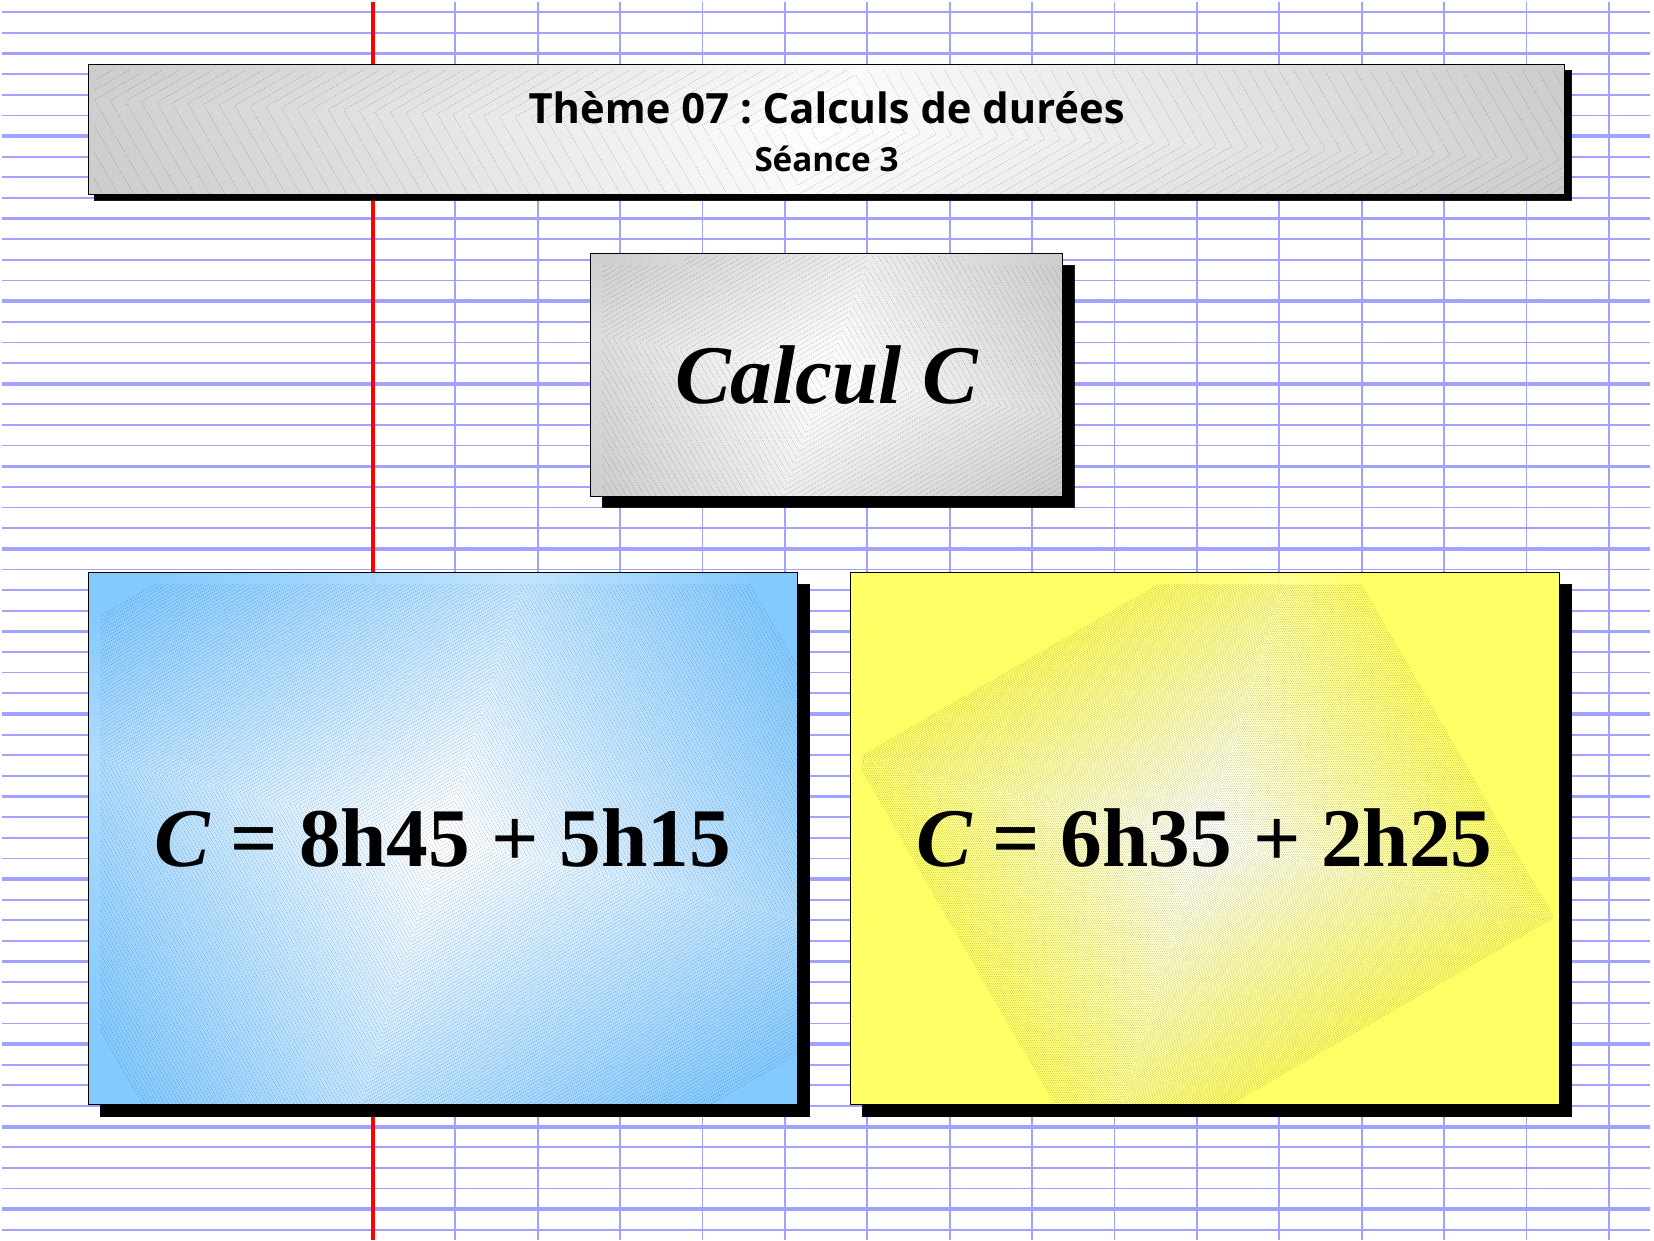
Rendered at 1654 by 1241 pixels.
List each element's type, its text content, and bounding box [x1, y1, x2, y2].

text_box Calcul C [590, 253, 1063, 497]
picture [0, 0, 1654, 1241]
text_box C = 6h35 + 2h25 [850, 572, 1560, 1105]
text_box C = 8h45 + 5h15 [88, 572, 798, 1105]
text_box Thème 07 : Calculs de durées Séance 3 [88, 64, 1565, 195]
